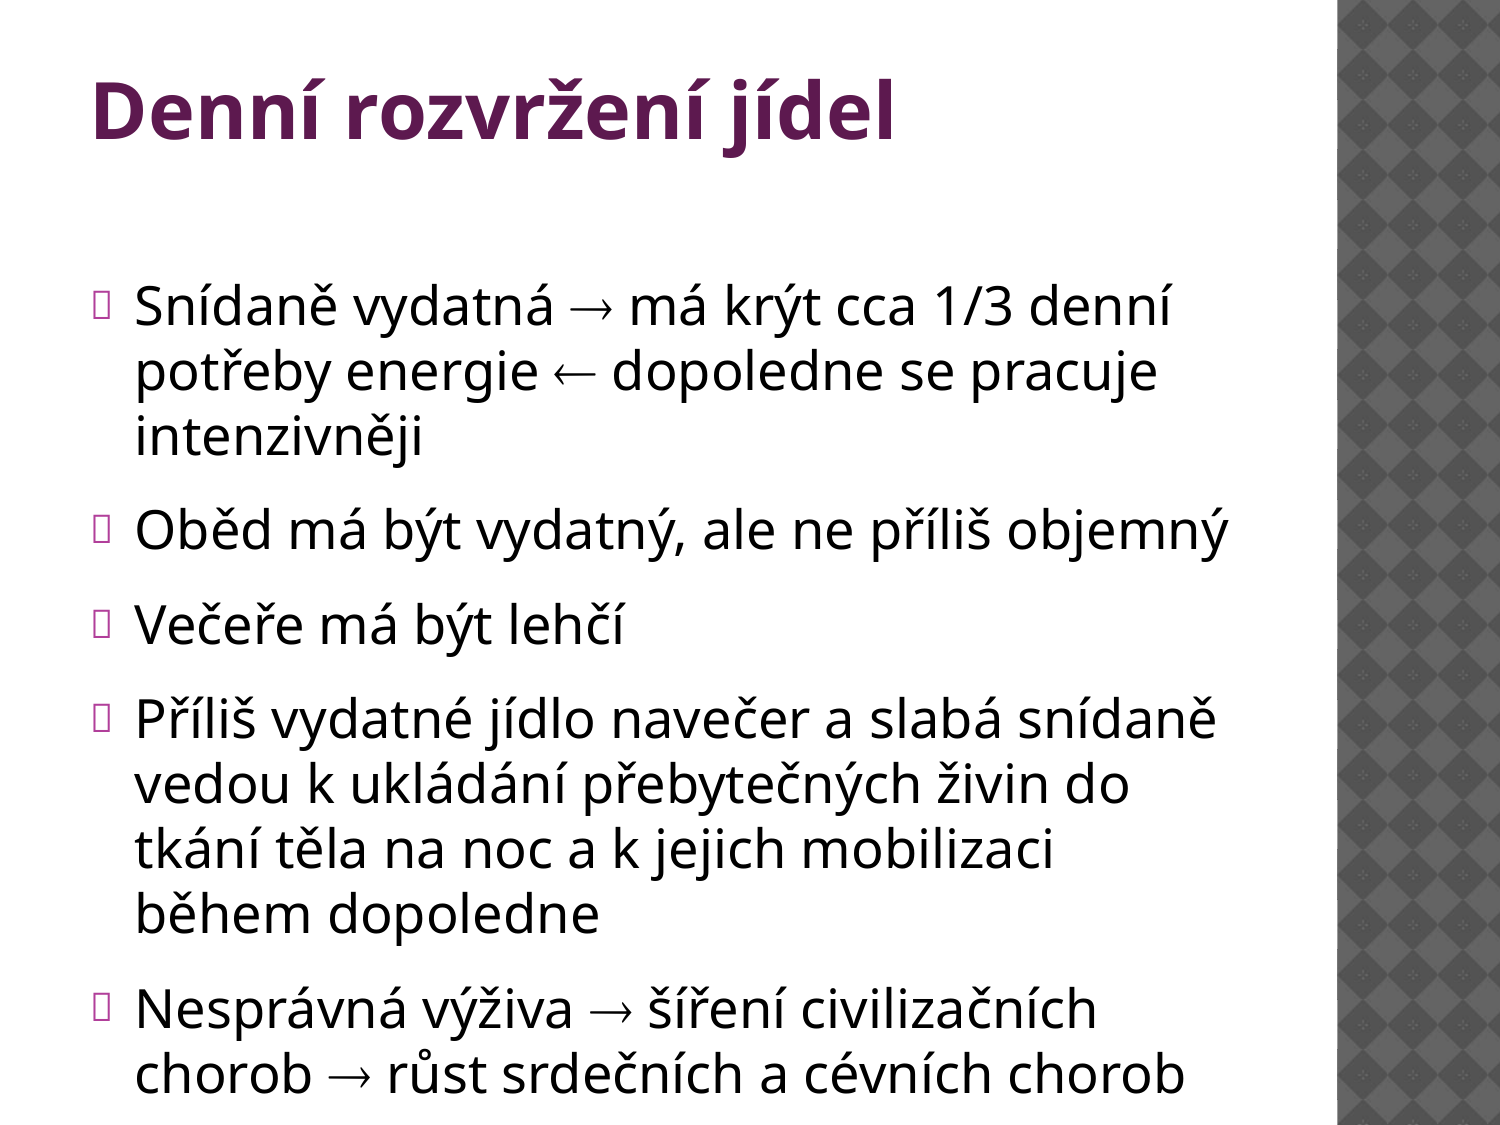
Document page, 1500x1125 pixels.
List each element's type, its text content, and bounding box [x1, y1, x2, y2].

title Denní rozvržení jídel [75, 52, 1263, 240]
picture [1337, 0, 1500, 1125]
list Snídaně vydatná  má krýt cca 1/3 denní potřeby energie  dopoledne se pracuje intenzivněji Oběd má být vydatný, ale ne příliš objemný Večeře má být lehčí Příliš vydatné jídlo navečer a slabá snídaně vedou k ukládání přebytečných živin do tkání těla na noc a k jejich mobilizaci během dopoledne Nesprávná výživa  šíření civilizačních chorob  růst srdečních a cévních chorob [75, 264, 1263, 1059]
